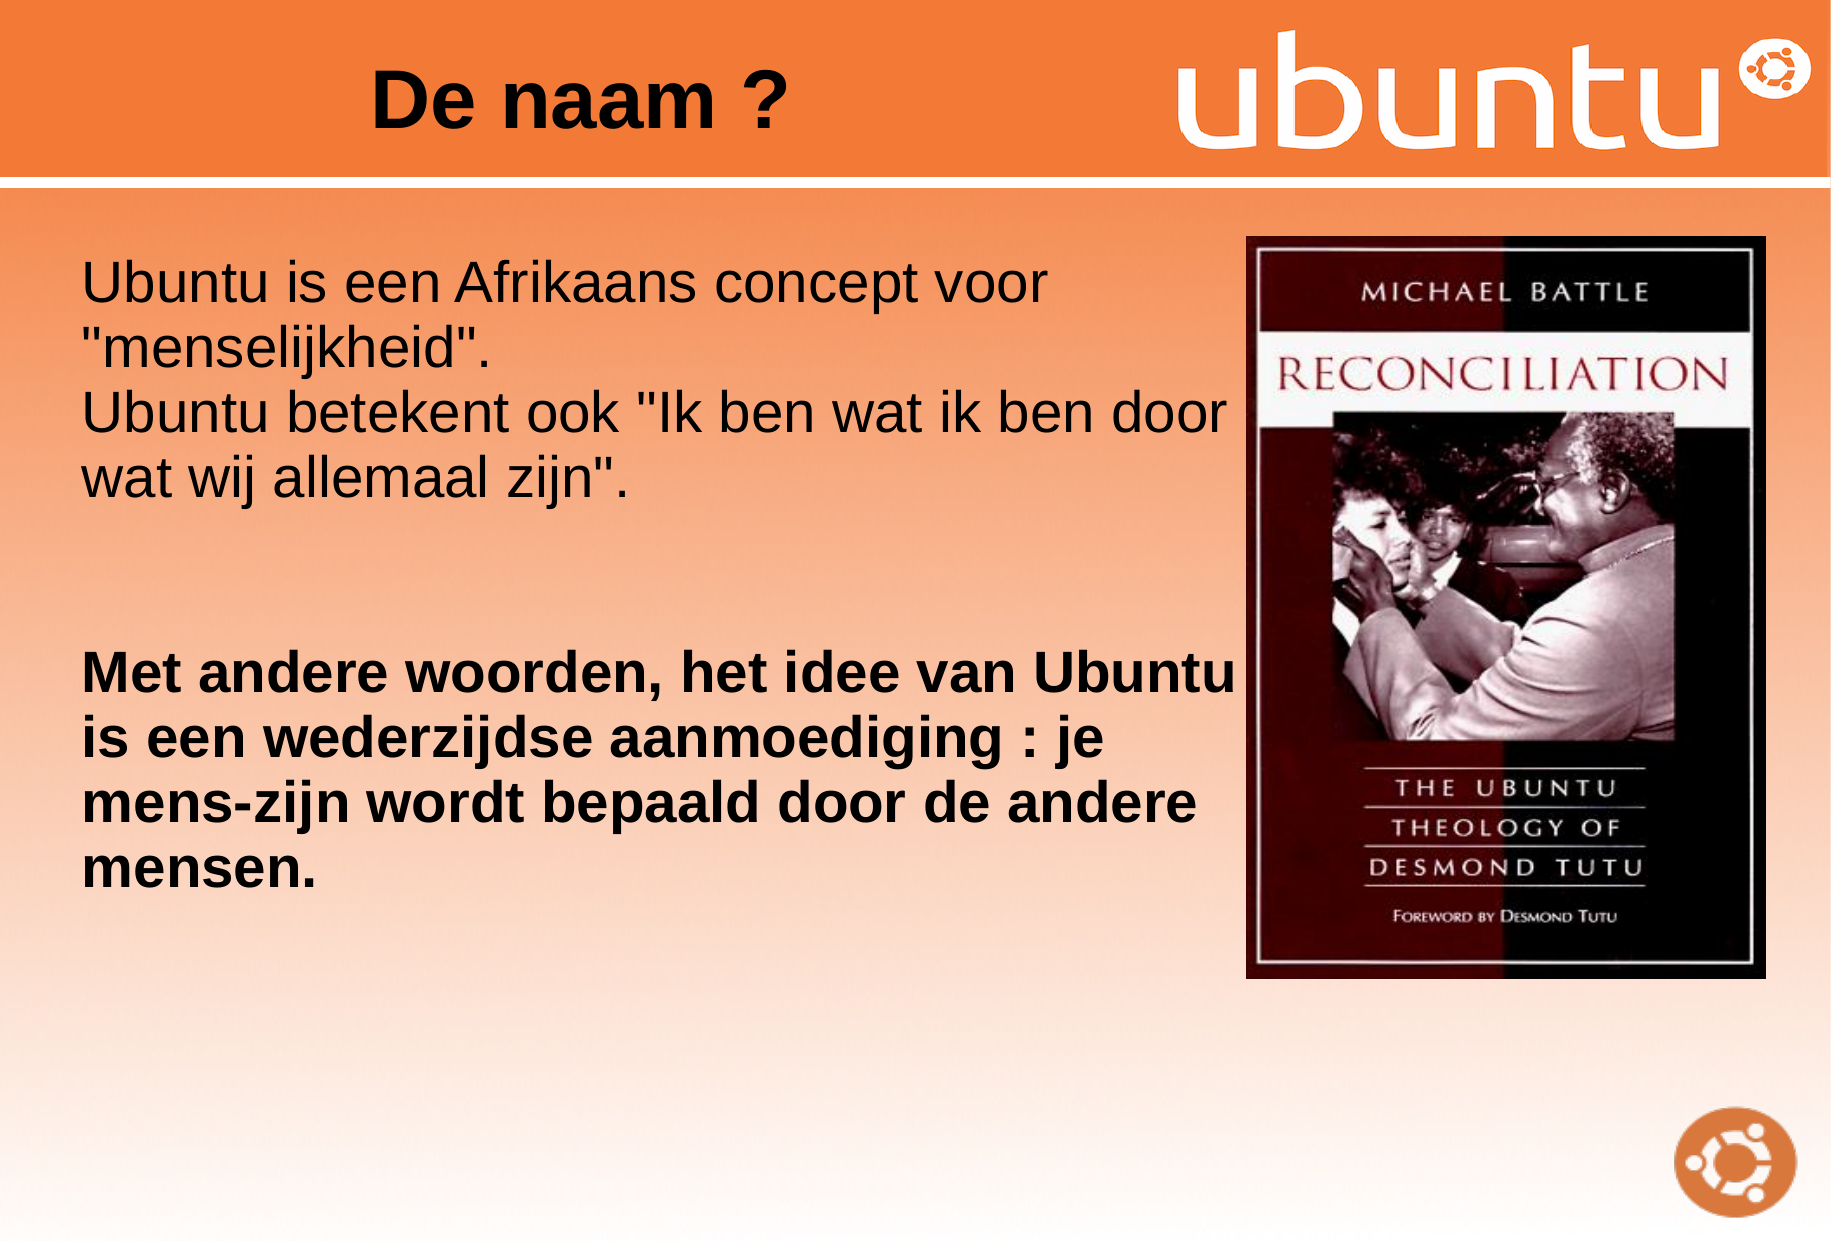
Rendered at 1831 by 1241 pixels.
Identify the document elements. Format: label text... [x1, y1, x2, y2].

picture [0, 0, 1831, 1241]
title De naam ? [0, 46, 1163, 154]
text_box Ubuntu is een Afrikaans concept voor "menselijkheid". Ubuntu betekent ook "Ik ben wat ik ben door wat wij allemaal zijn". Met andere woorden, het idee van Ubuntu is een wederzijdse aanmoediging : je mens-zijn wordt bepaald door de andere mensen. [66, 242, 1262, 969]
